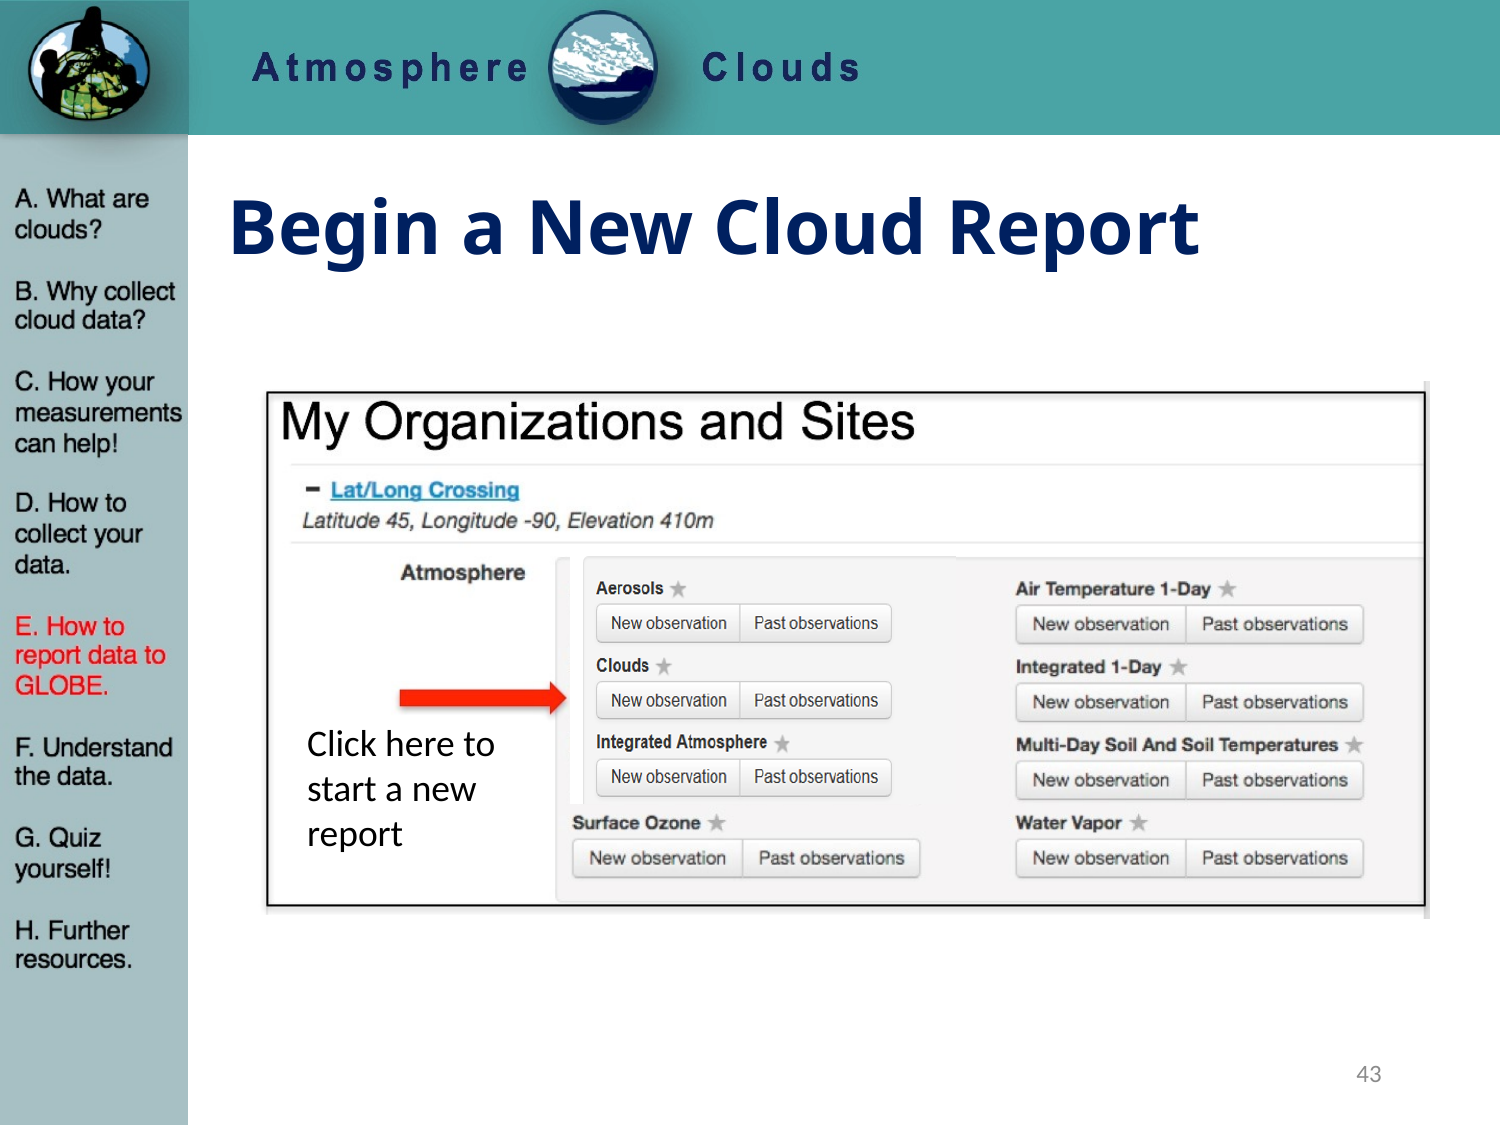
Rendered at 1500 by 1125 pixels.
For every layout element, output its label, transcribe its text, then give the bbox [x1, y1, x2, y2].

picture [0, 0, 1500, 1125]
title Begin a New Cloud Report [212, 154, 1397, 306]
picture [258, 381, 1430, 919]
slide_number <number> [1059, 1042, 1397, 1103]
text_box Click here to start a new report [292, 711, 521, 862]
